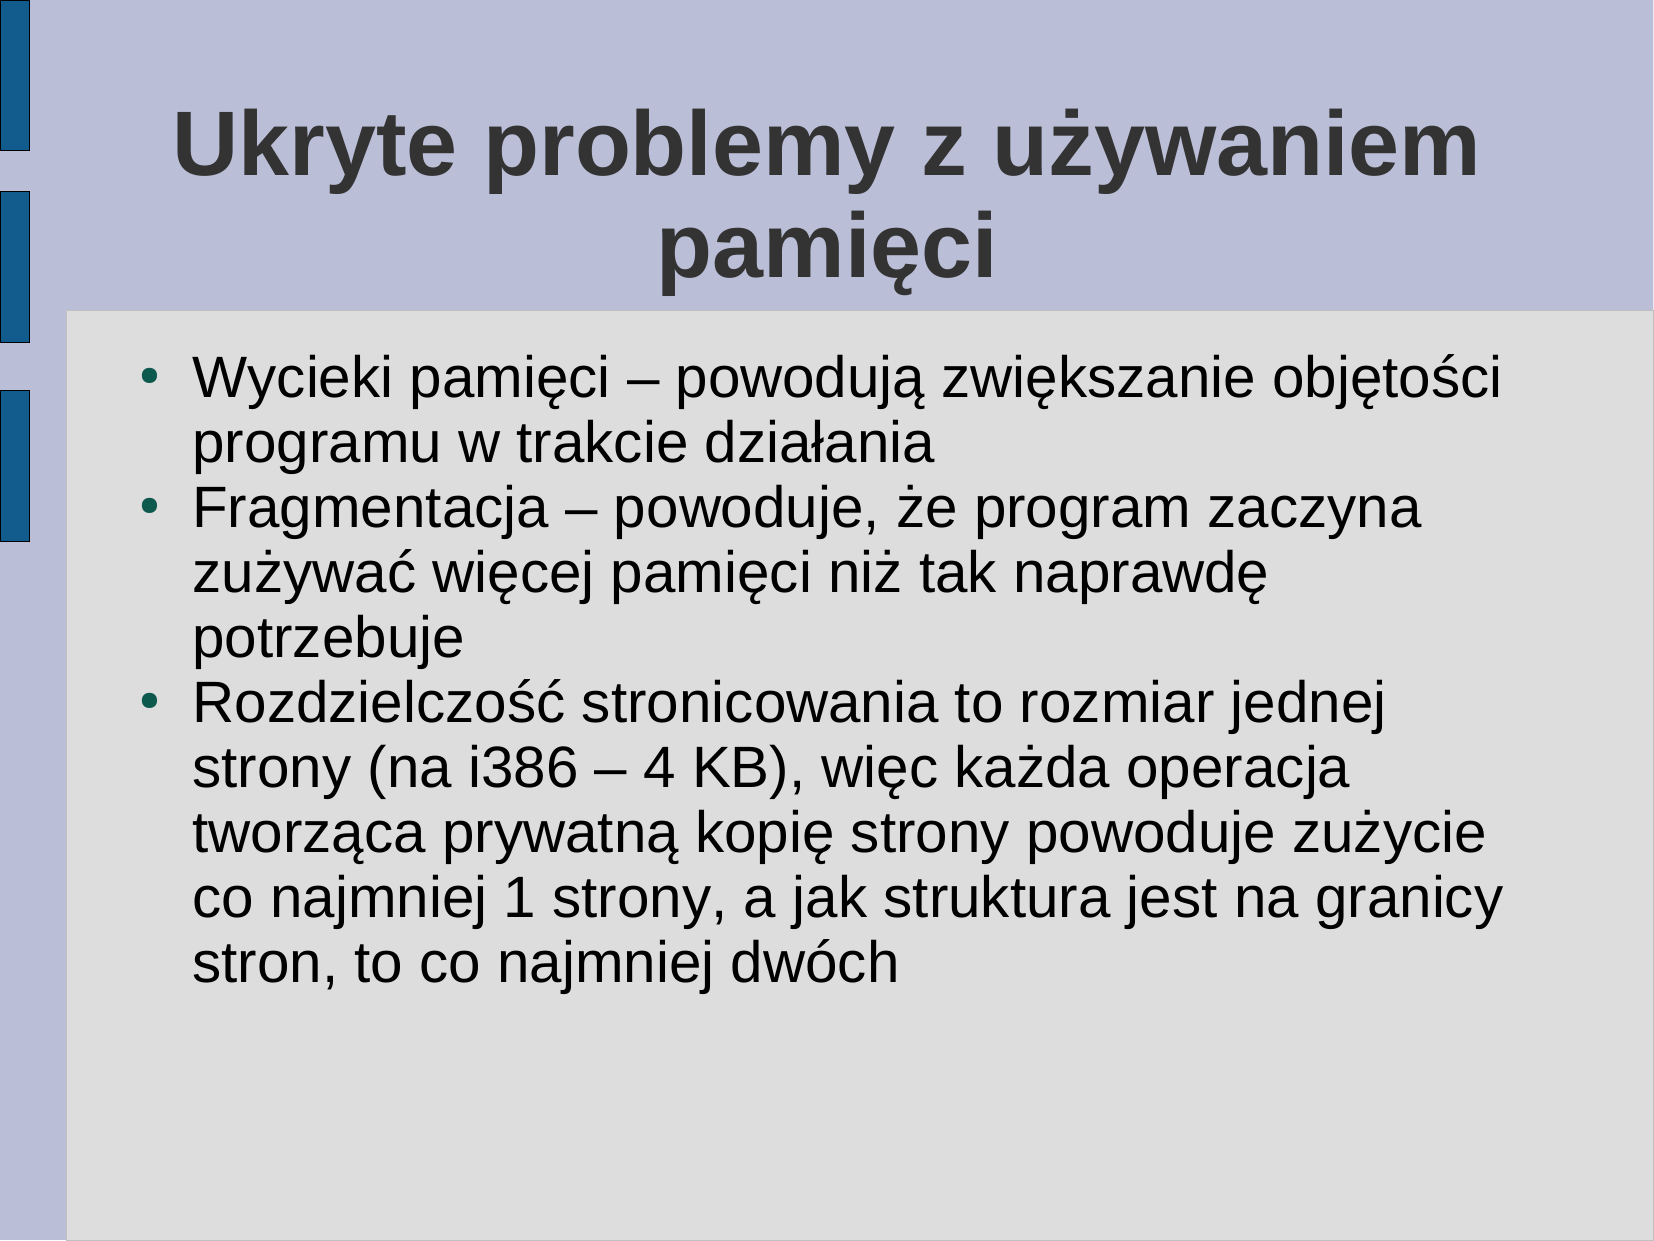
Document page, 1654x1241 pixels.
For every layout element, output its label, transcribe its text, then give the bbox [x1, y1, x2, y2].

list Wycieki pamięci – powodują zwiększanie objętości programu w trakcie działania Fragmentacja – powoduje, że program zaczyna zużywać więcej pamięci niż tak naprawdę potrzebuje Rozdzielczość stronicowania to rozmiar jednej strony (na i386 – 4 KB), więc każda operacja tworząca prywatną kopię strony powoduje zużycie co najmniej 1 strony, a jak struktura jest na granicy stron, to co najmniej dwóch [121, 344, 1534, 1127]
title Ukryte problemy z używaniem pamięci [121, 91, 1534, 299]
